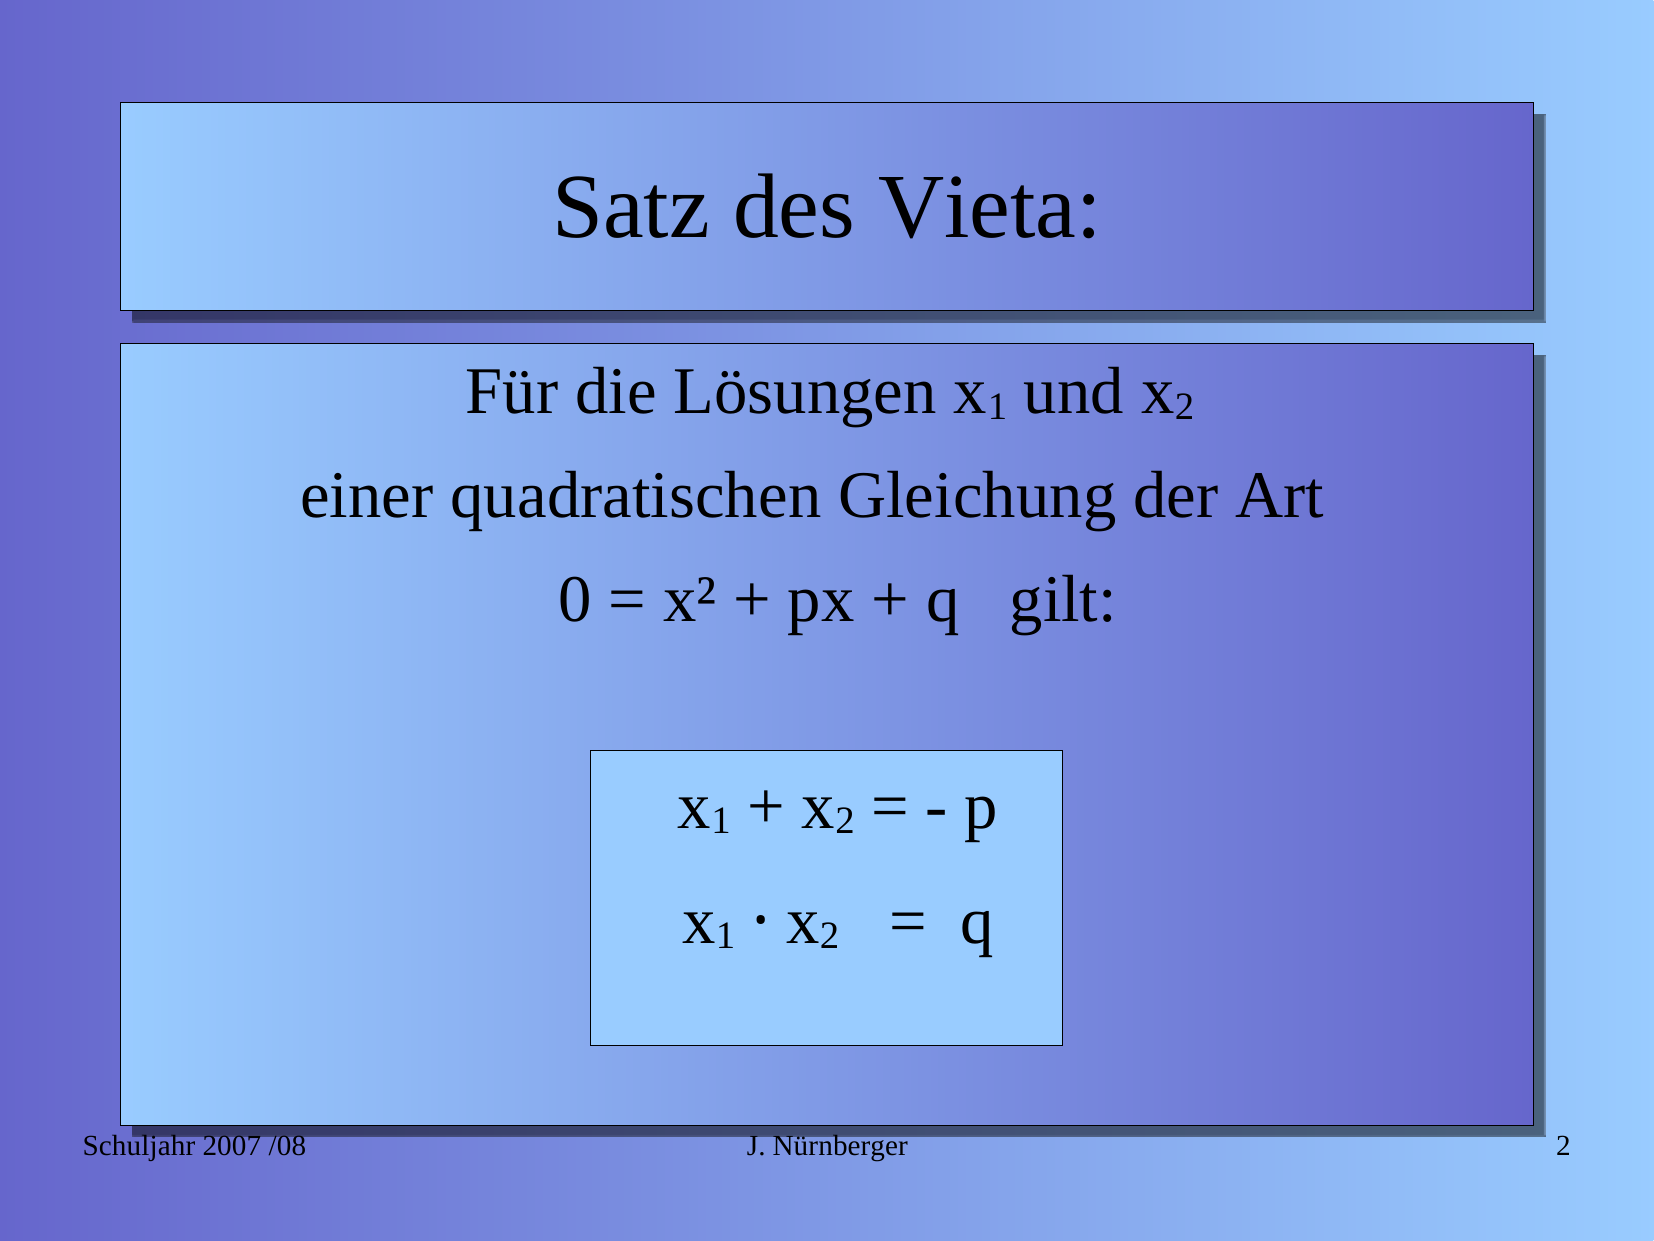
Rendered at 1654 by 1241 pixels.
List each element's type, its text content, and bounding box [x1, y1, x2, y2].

title Satz des Vieta: [121, 102, 1534, 311]
list Für die Lösungen x1 und x2 einer quadratischen Gleichung der Art 0 = x² + px + q gilt: x1 + x2 = - p x1 · x2 = q [123, 354, 1536, 1121]
